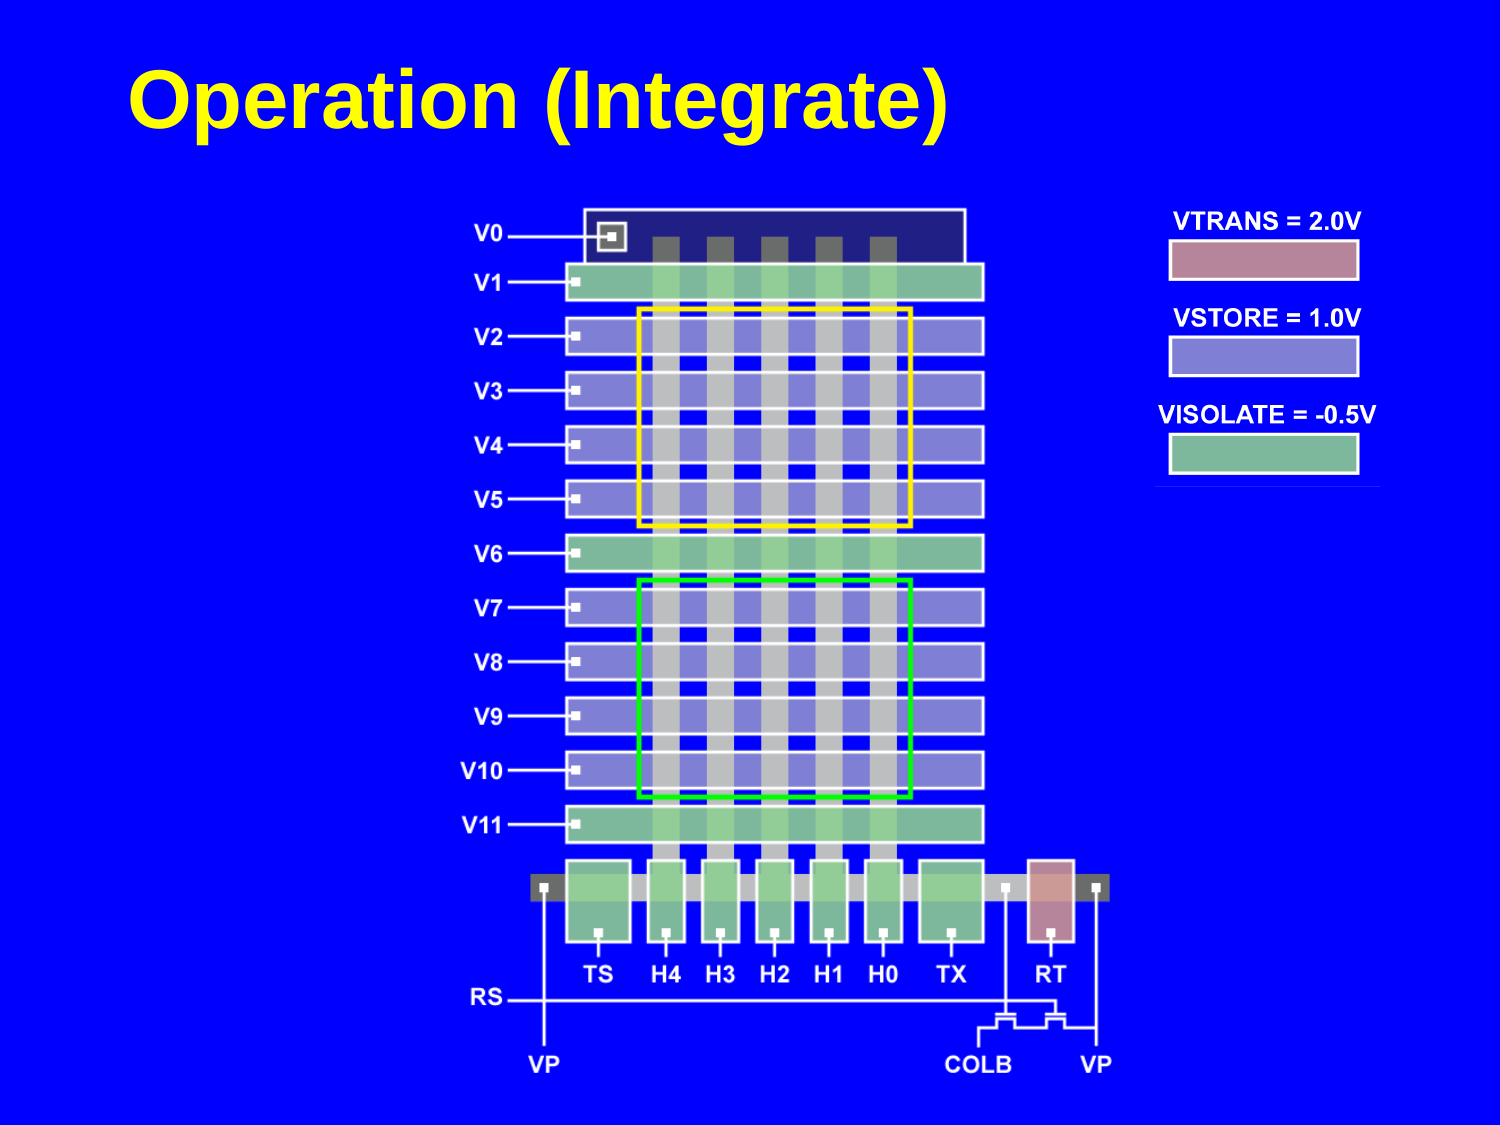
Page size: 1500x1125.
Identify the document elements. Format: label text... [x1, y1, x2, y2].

picture [449, 187, 1380, 1091]
title Operation (Integrate) [112, 37, 1388, 163]
